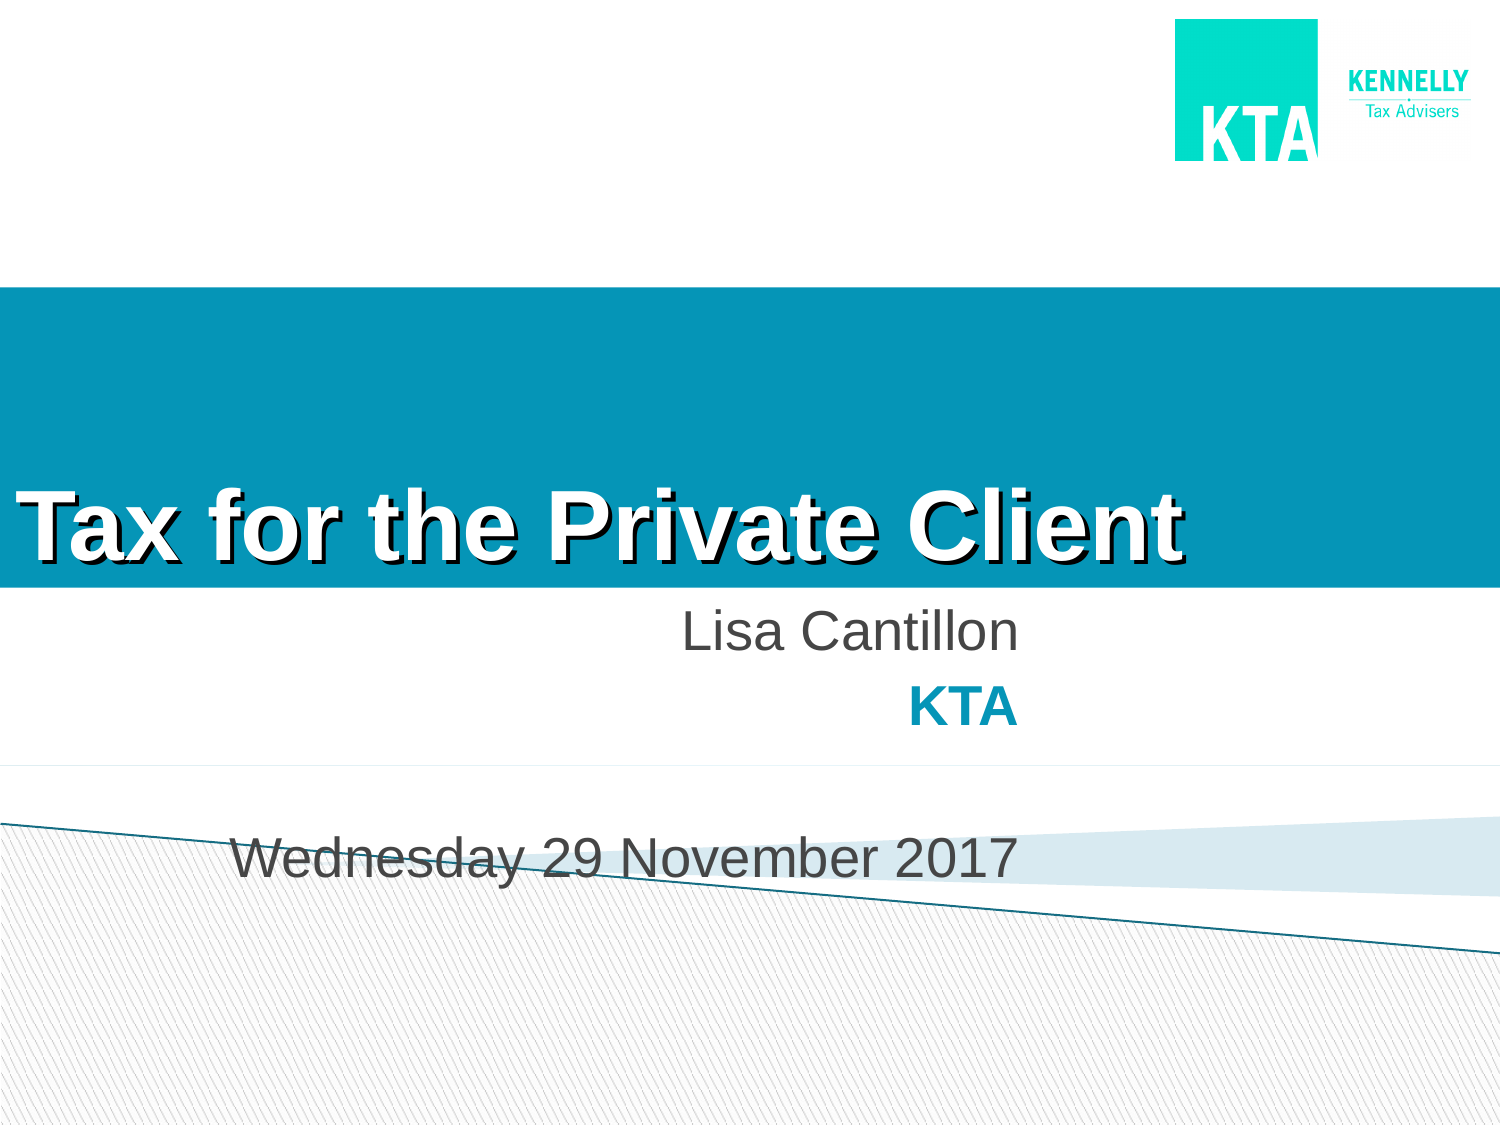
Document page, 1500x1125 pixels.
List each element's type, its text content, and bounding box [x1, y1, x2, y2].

title Tax for the Private Client [0, 287, 1500, 588]
subtitle Lisa Cantillon KTA Wednesday 29 November 2017 [221, 586, 1497, 783]
